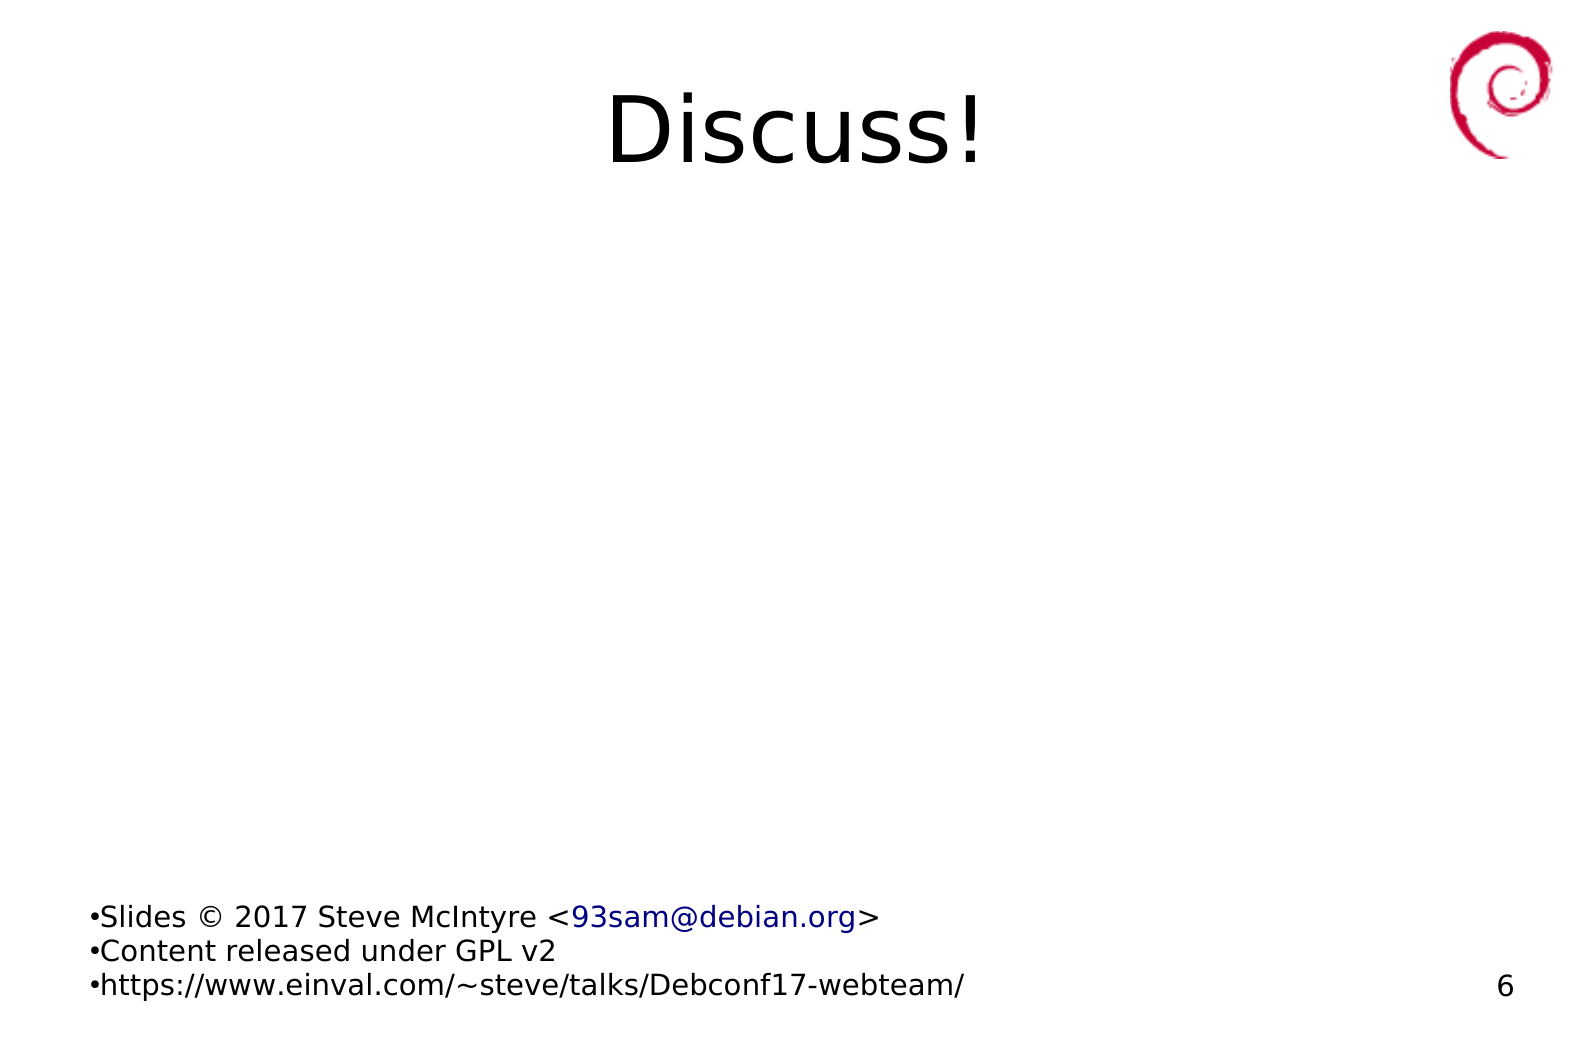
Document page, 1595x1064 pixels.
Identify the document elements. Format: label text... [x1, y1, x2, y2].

picture [1450, 31, 1555, 159]
text_box [75, 862, 1463, 1064]
title Discuss! [79, 42, 1515, 220]
